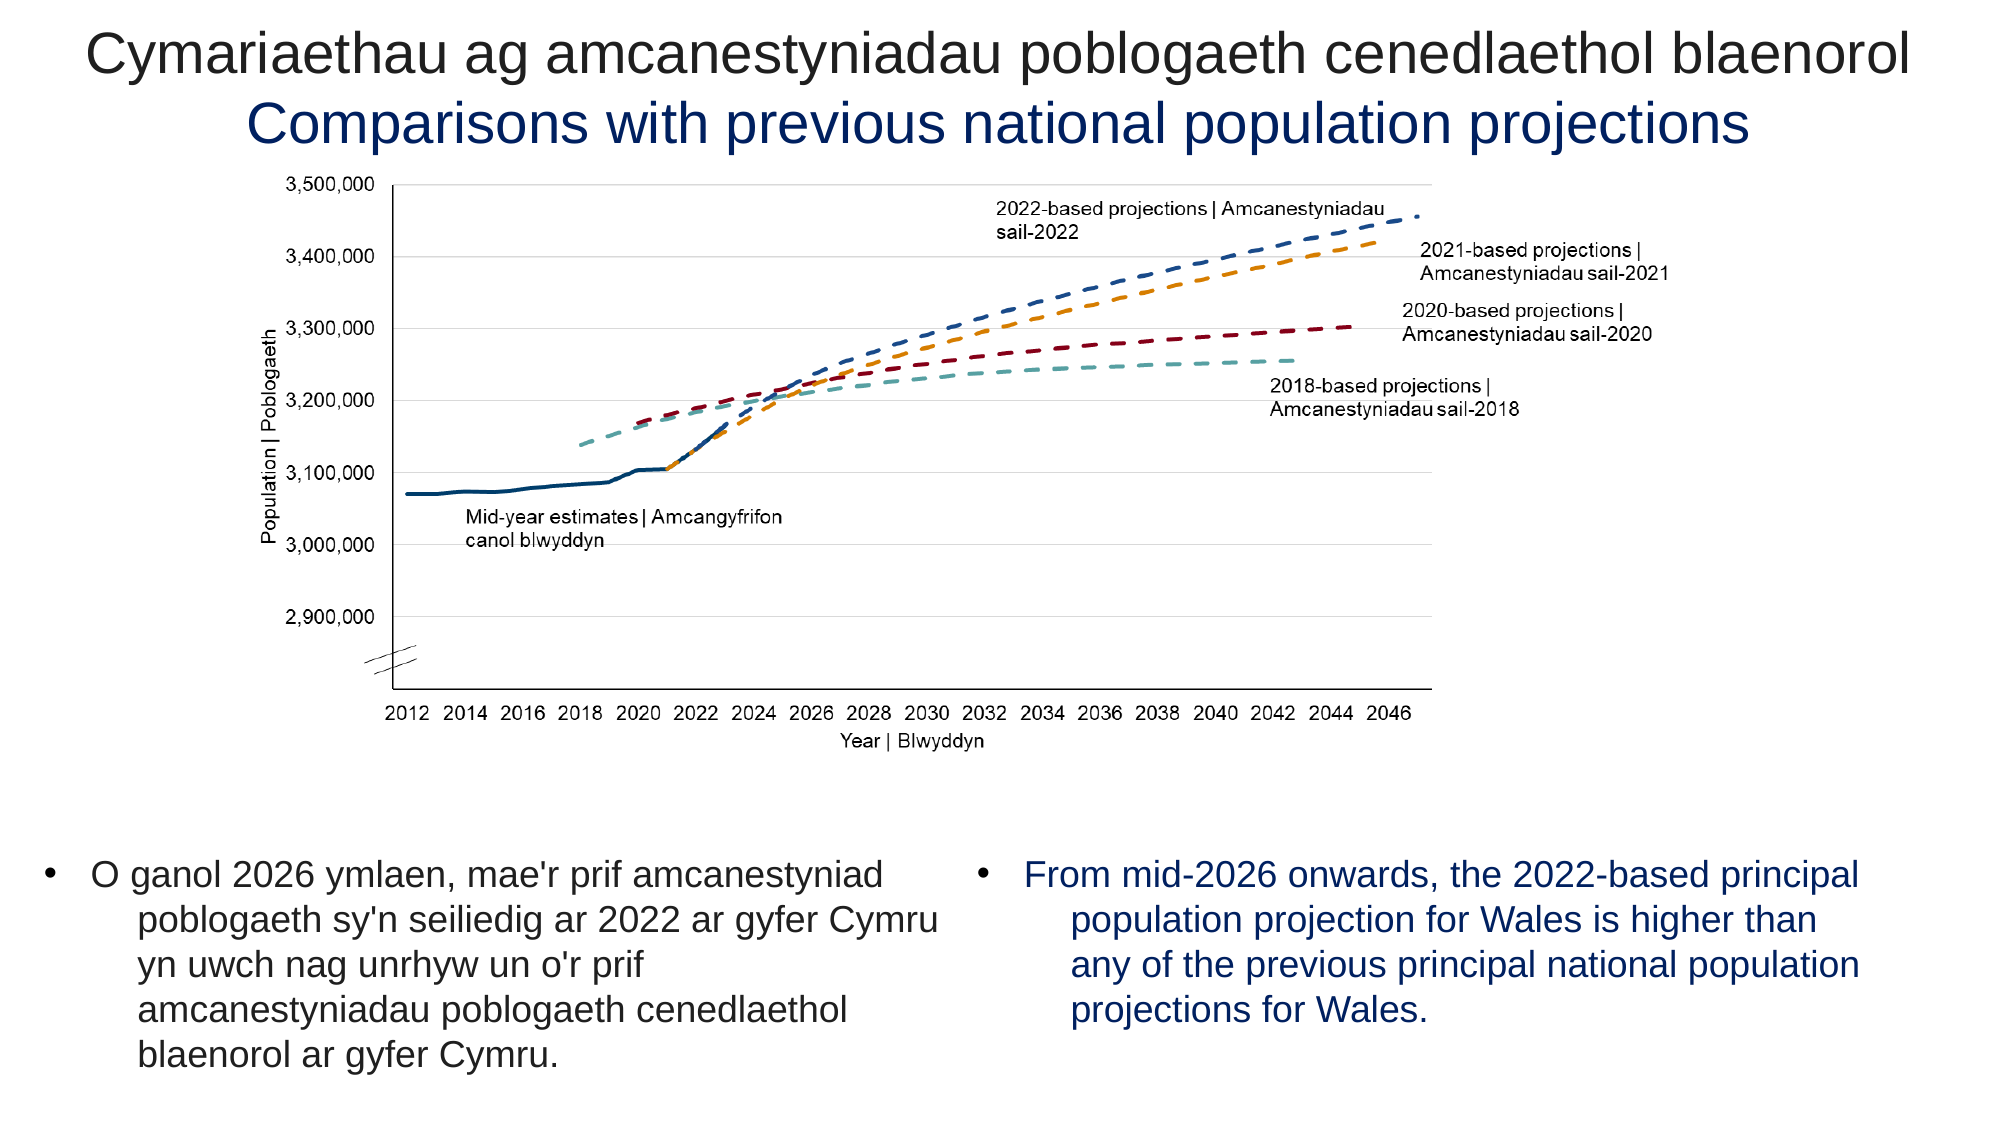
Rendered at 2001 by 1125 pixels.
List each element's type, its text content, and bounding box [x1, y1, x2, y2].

text_box O ganol 2026 ymlaen, mae'r prif amcanestyniad poblogaeth sy'n seiliedig ar 2022 ar gyfer Cymru yn uwch nag unrhyw un o'r prif amcanestyniadau poblogaeth cenedlaethol blaenorol ar gyfer Cymru. [28, 842, 962, 1039]
picture [208, 165, 1715, 773]
text_box Cymariaethau ag amcanestyniadau poblogaeth cenedlaethol blaenorol Comparisons with previous national population projections [19, 7, 1981, 165]
text_box From mid-2026 onwards, the 2022-based principal population projection for Wales is higher than any of the previous principal national population projections for Wales. [962, 842, 1896, 1039]
